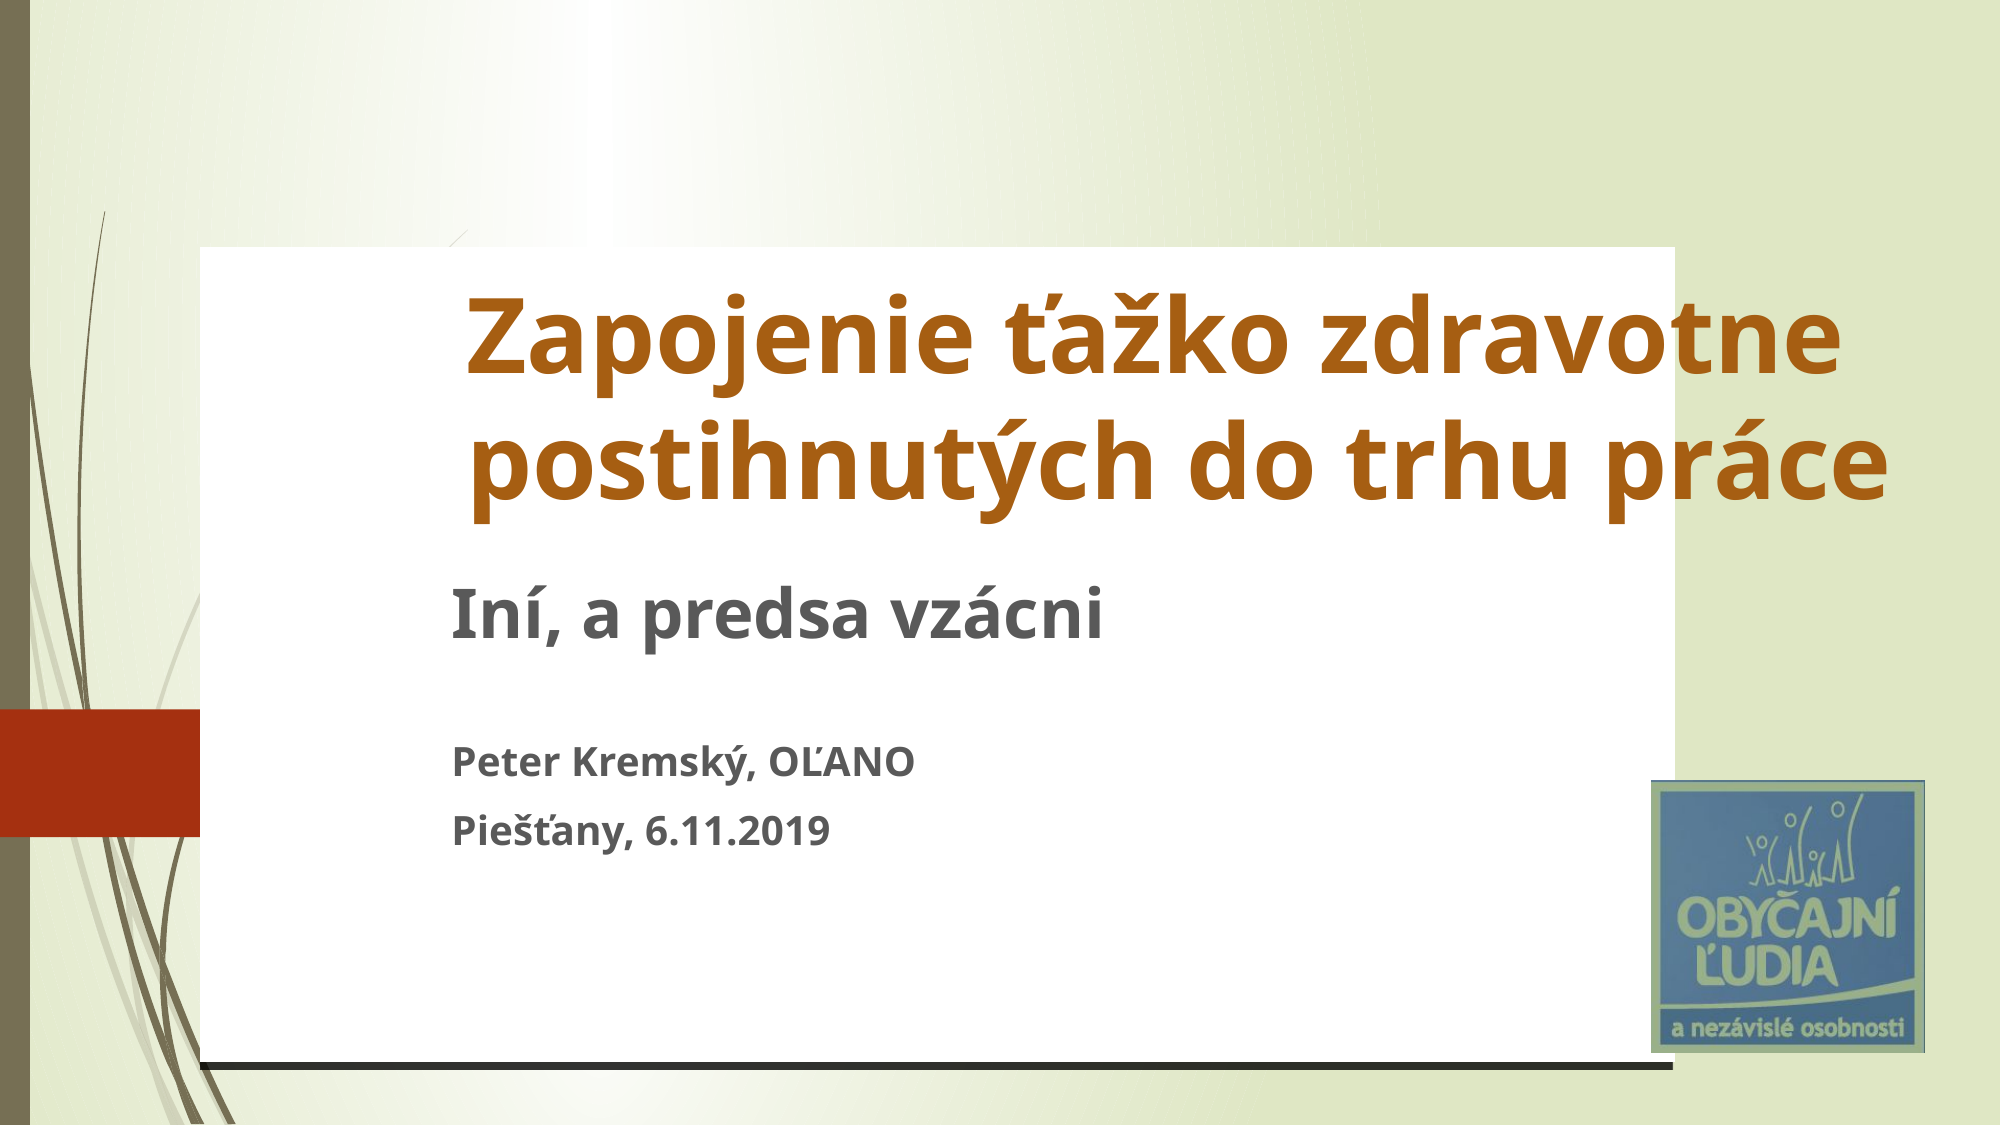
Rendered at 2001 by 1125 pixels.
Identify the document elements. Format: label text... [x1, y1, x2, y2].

subtitle Iní, a predsa vzácni Peter Kremský, OĽANO Piešťany, 6.11.2019 [436, 562, 1899, 863]
title Zapojenie ťažko zdravotne postihnutých do trhu práce [451, 156, 1914, 528]
picture [200, 247, 1925, 1062]
